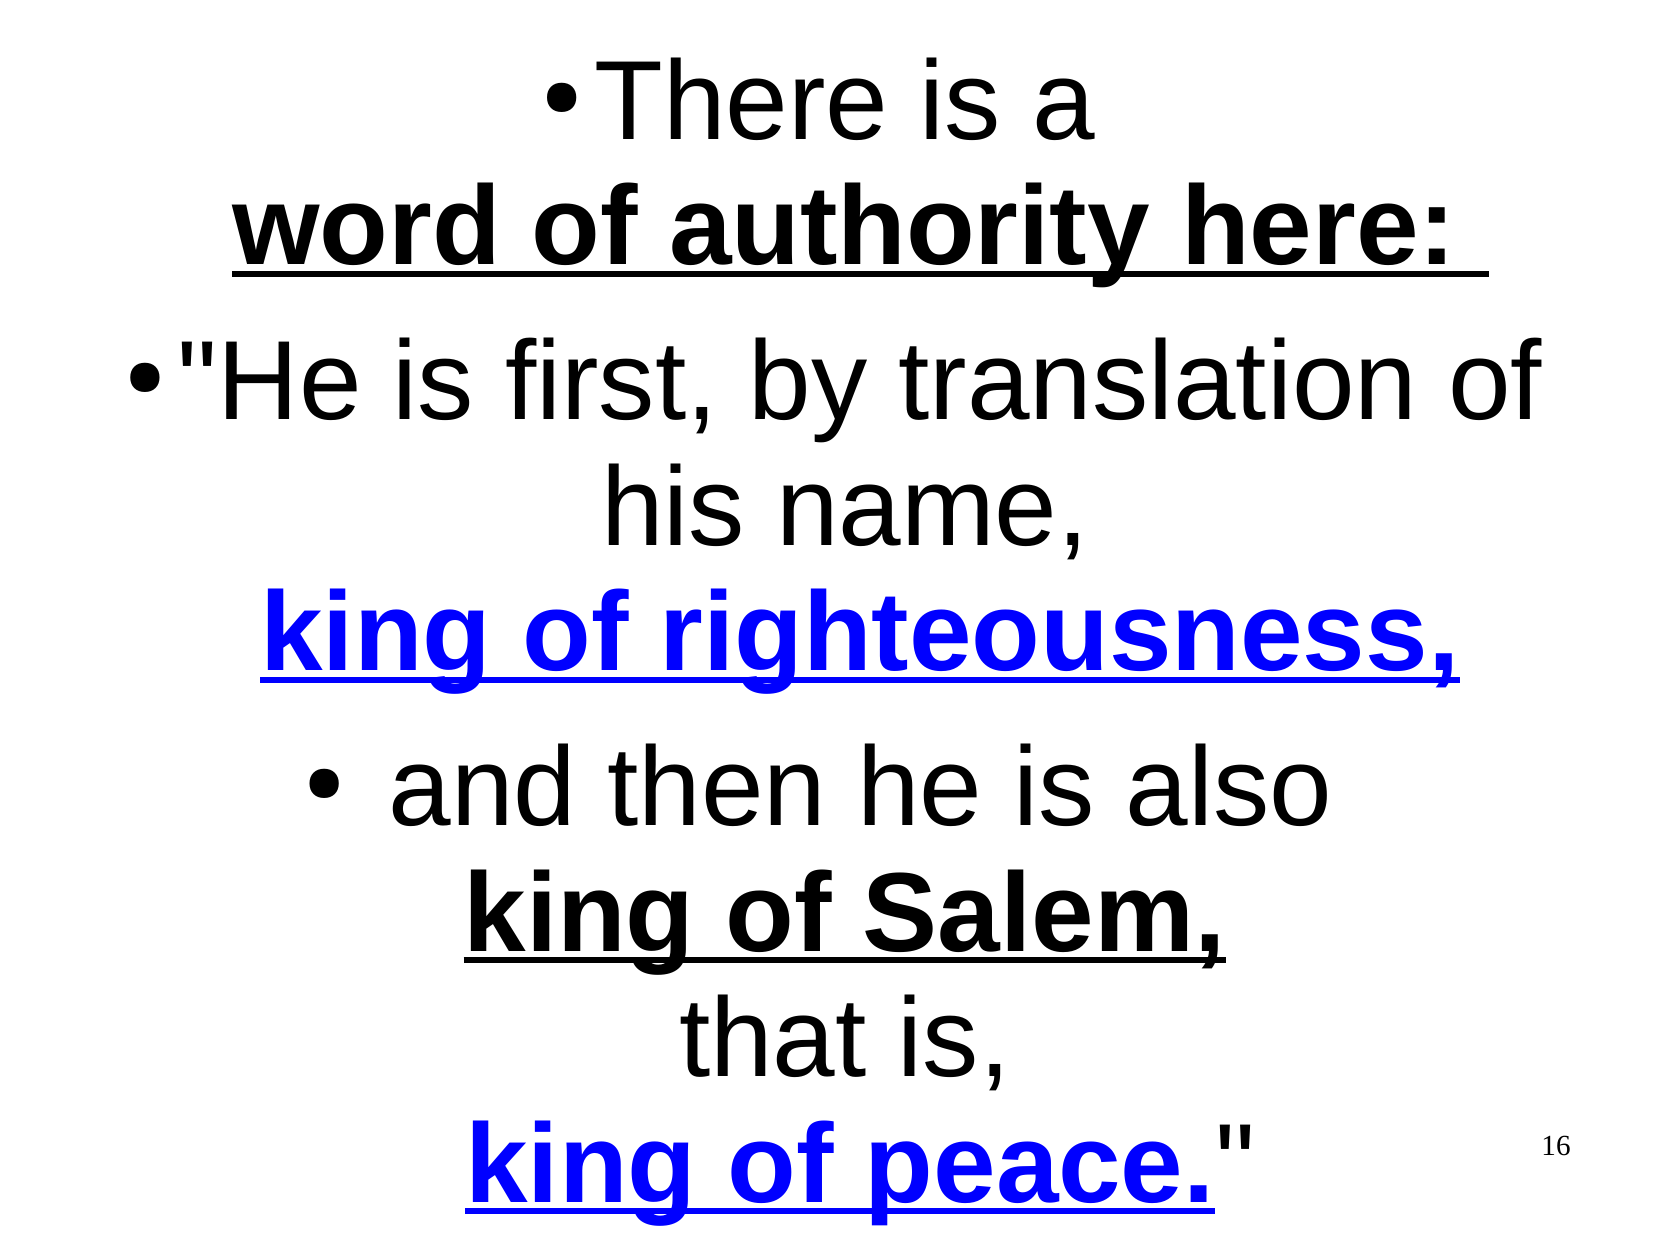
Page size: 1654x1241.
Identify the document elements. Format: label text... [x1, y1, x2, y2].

list There is a word of authority here: "He is first, by translation of his name, king of righteousness, and then he is also king of Salem, that is, king of peace." [37, 37, 1613, 1238]
